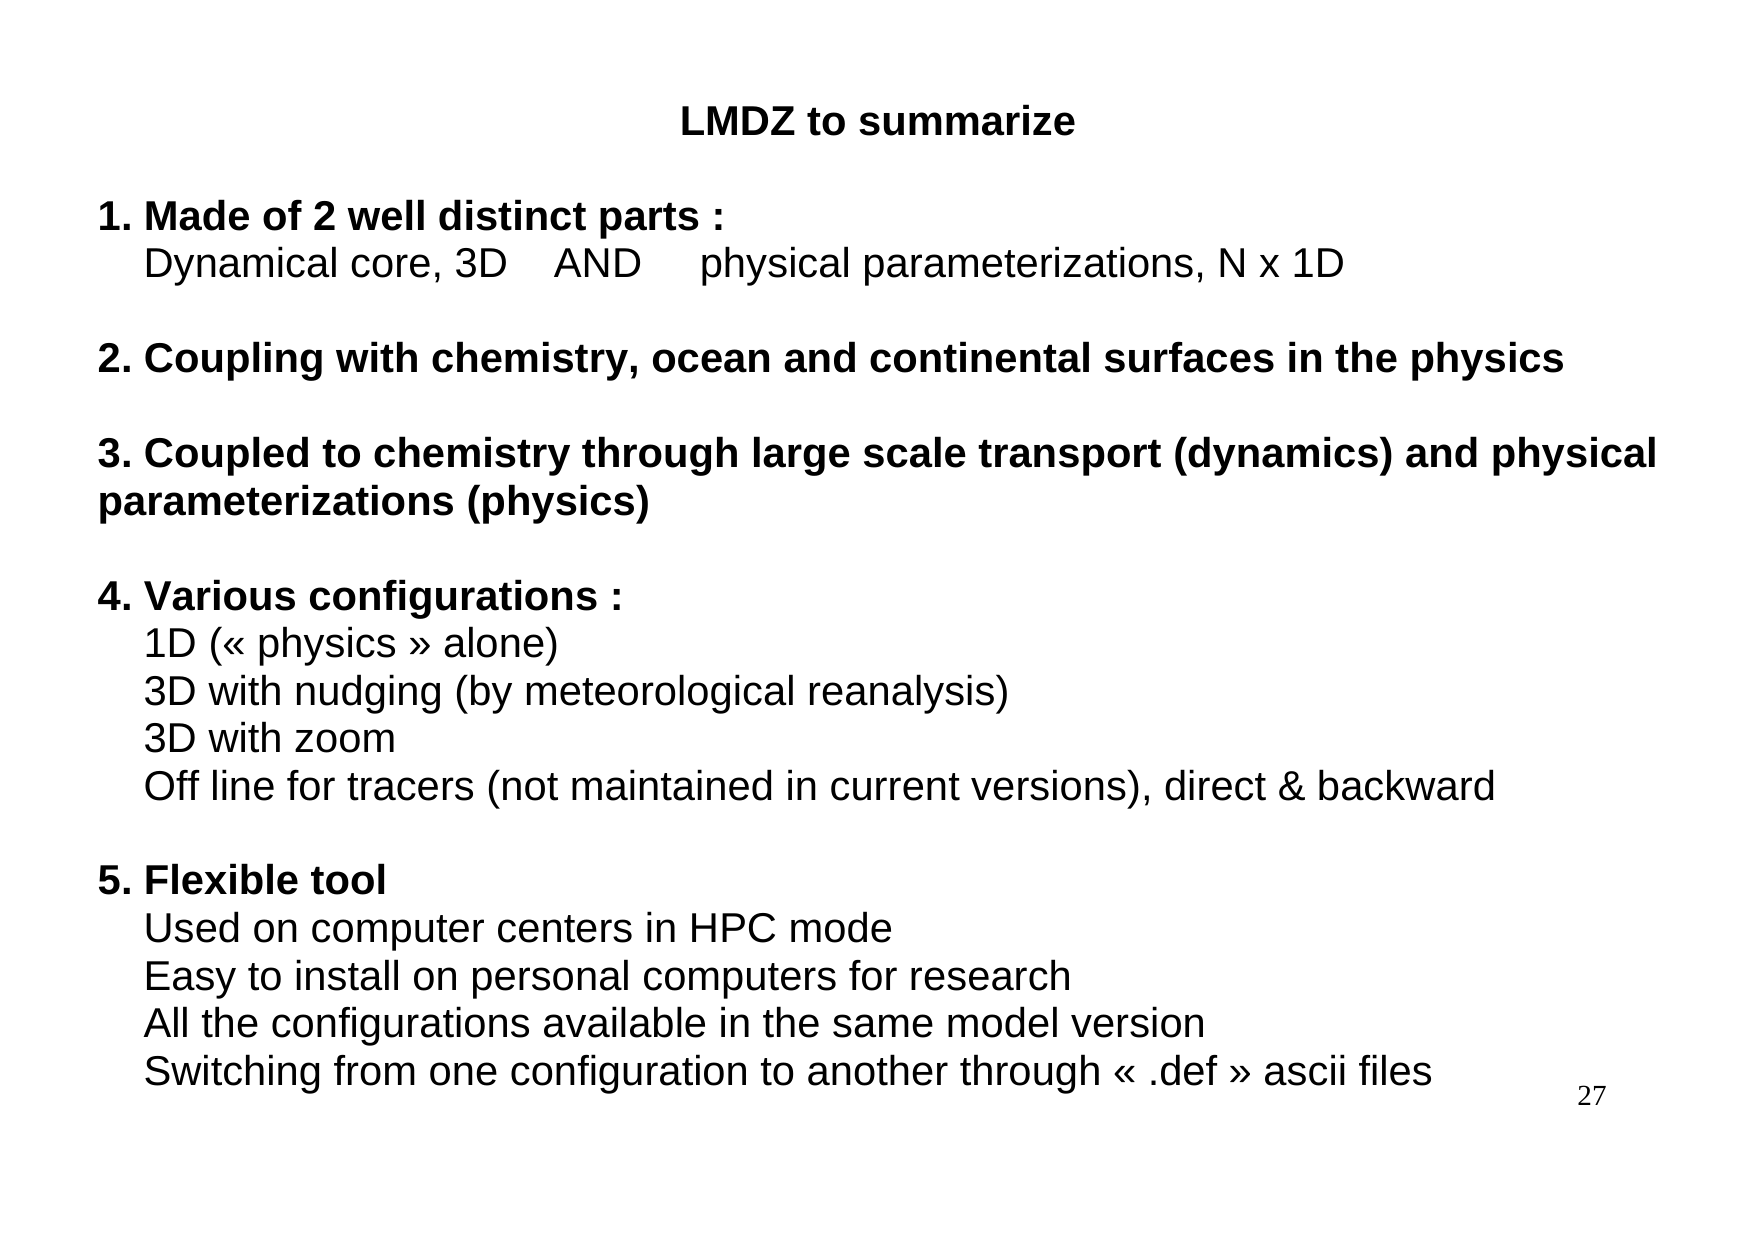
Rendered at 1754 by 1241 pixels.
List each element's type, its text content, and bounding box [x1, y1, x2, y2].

text_box LMDZ to summarize 1. Made of 2 well distinct parts : Dynamical core, 3D AND physical parameterizations, N x 1D 2. Coupling with chemistry, ocean and continental surfaces in the physics 3. Coupled to chemistry through large scale transport (dynamics) and physical parameterizations (physics) 4. Various configurations : 1D (« physics » alone) 3D with nudging (by meteorological reanalysis) 3D with zoom Off line for tracers (not maintained in current versions), direct & backward 5. Flexible tool Used on computer centers in HPC mode Easy to install on personal computers for research All the configurations available in the same model version Switching from one configuration to another through « .def » ascii files [82, 90, 1696, 1152]
